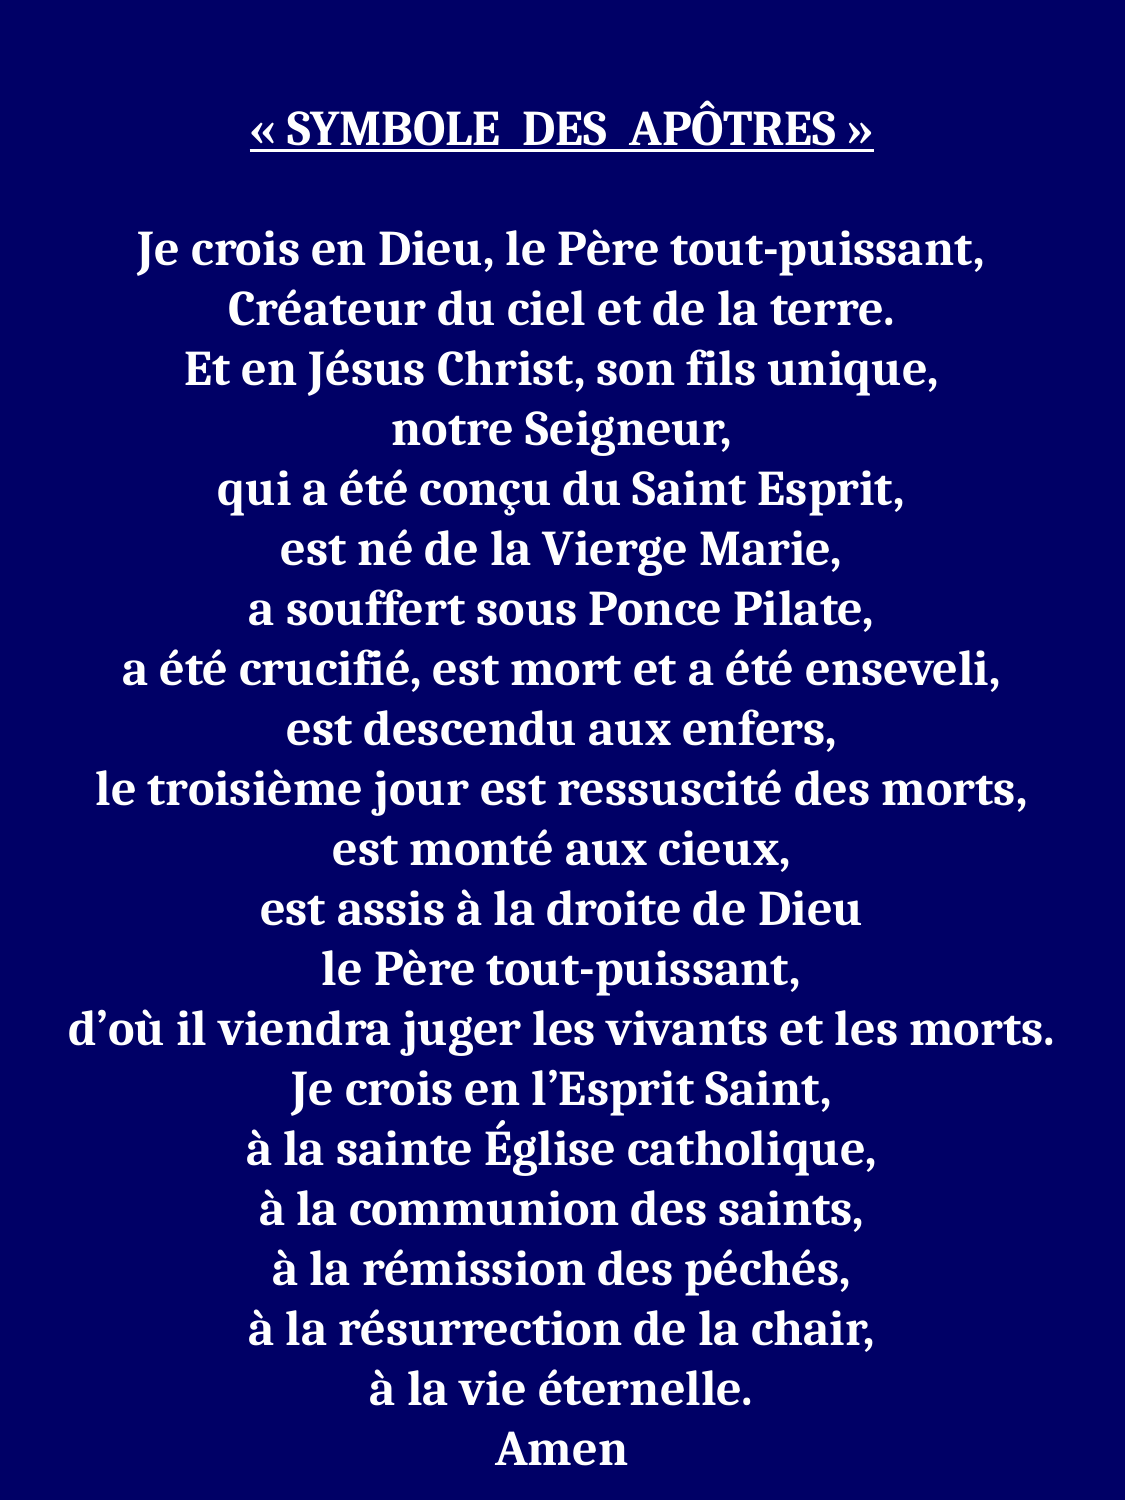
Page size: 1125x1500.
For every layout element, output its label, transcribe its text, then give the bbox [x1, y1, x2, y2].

text_box « SYMBOLE DES APÔTRES » Je crois en Dieu, le Père tout-puissant, Créateur du ciel et de la terre. Et en Jésus Christ, son fils unique, notre Seigneur, qui a été conçu du Saint Esprit, est né de la Vierge Marie, a souffert sous Ponce Pilate, a été crucifié, est mort et a été enseveli, est descendu aux enfers, le troisième jour est ressuscité des morts, est monté aux cieux, est assis à la droite de Dieu le Père tout-puissant, d’où il viendra juger les vivants et les morts. Je crois en l’Esprit Saint, à la sainte Église catholique, à la communion des saints, à la rémission des péchés, à la résurrection de la chair, à la vie éternelle. Amen [42, 88, 1082, 1483]
